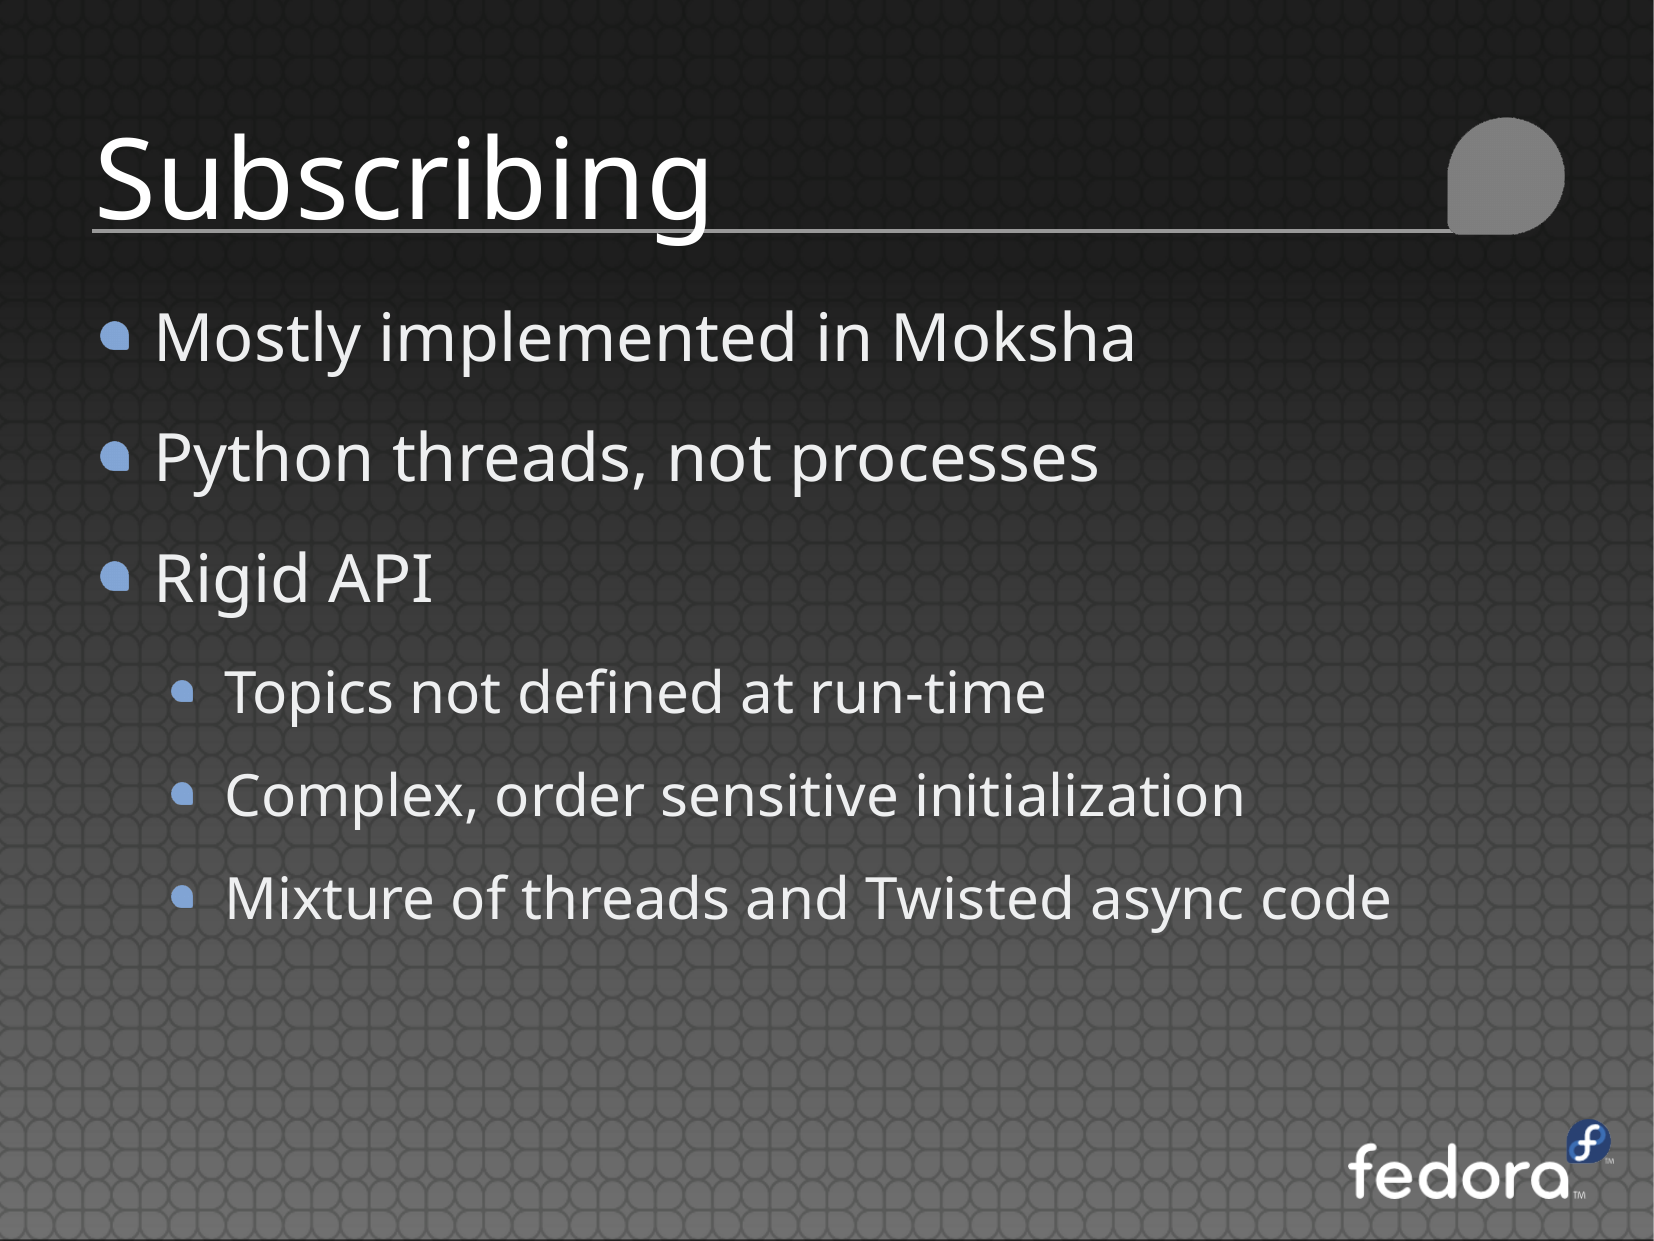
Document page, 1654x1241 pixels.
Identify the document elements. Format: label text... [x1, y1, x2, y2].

picture [0, 0, 1654, 1241]
list Mostly implemented in Moksha Python threads, not processes Rigid API Topics not defined at run-time Complex, order sensitive initialization Mixture of threads and Twisted async code [82, 290, 1571, 1094]
title Subscribing [94, 100, 1426, 251]
